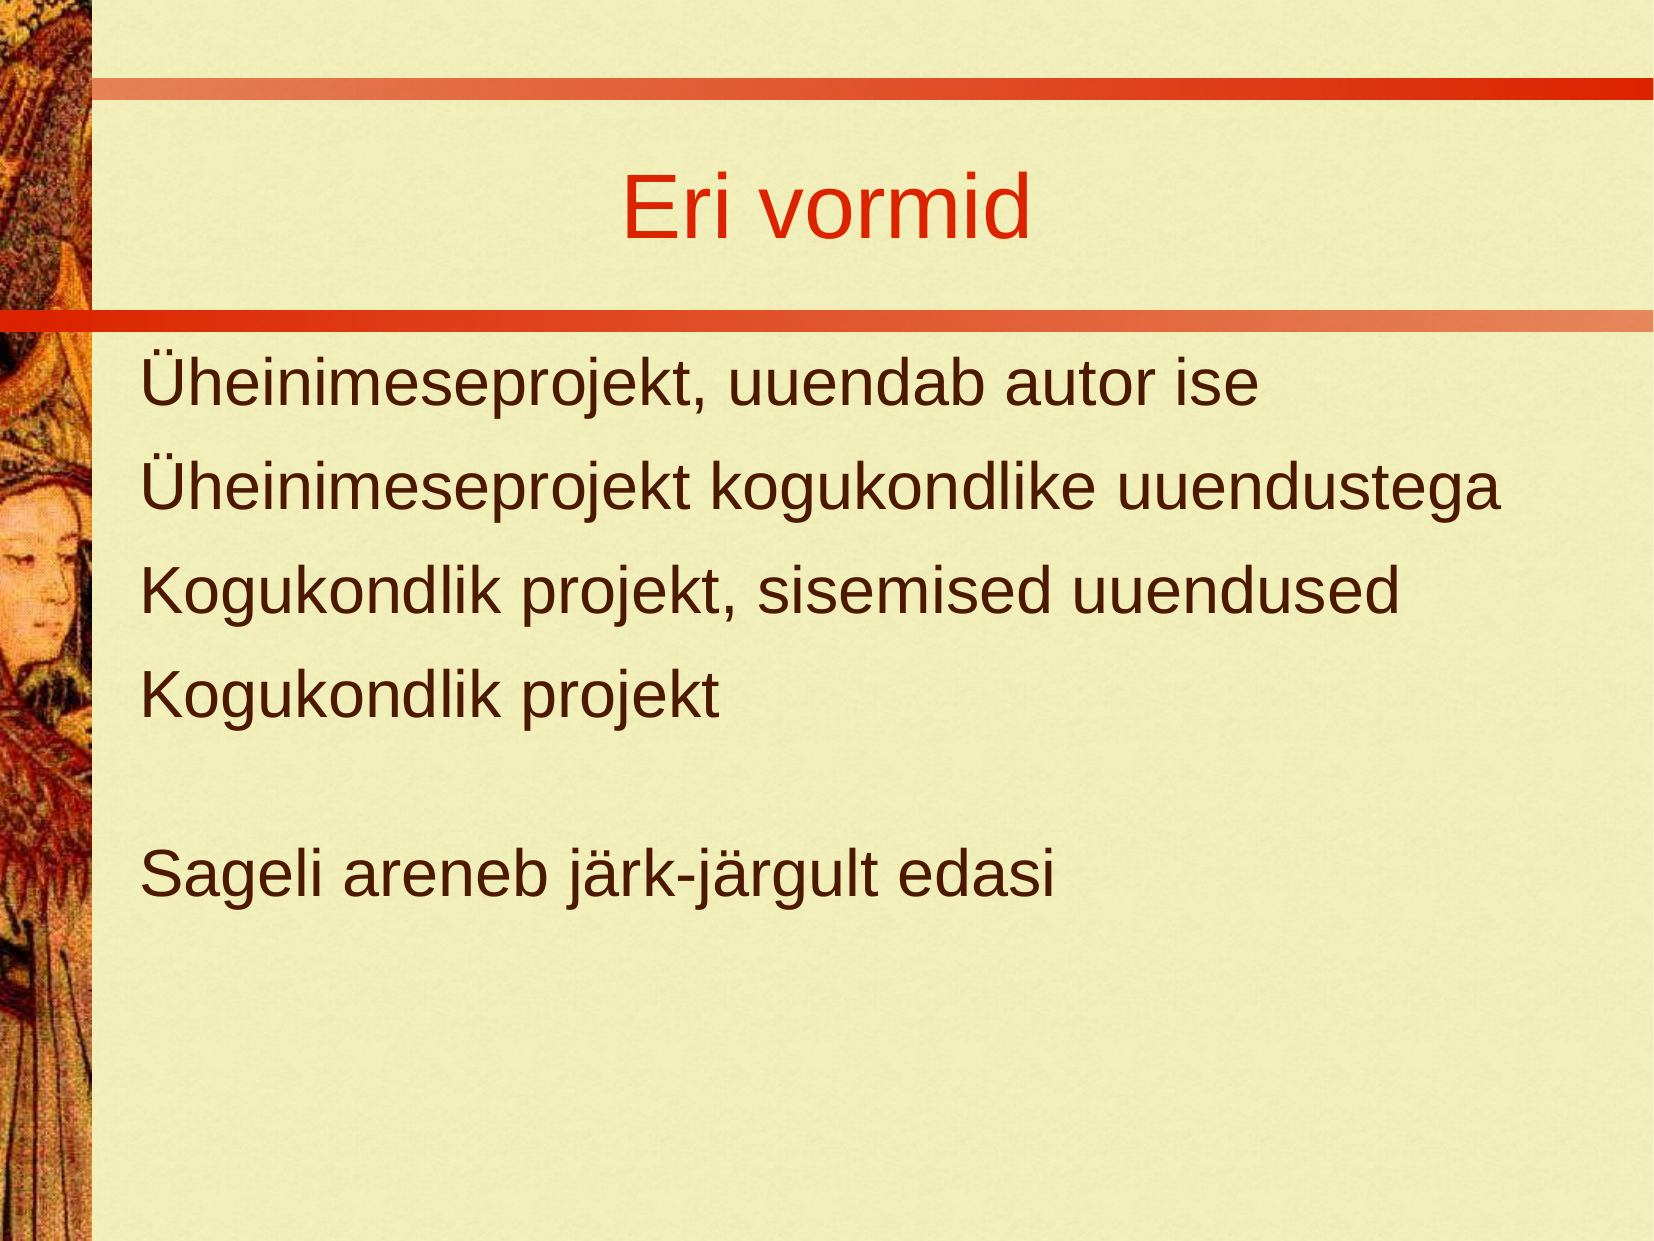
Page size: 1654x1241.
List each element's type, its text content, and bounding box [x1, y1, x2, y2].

title Eri vormid [121, 102, 1534, 311]
picture [0, 0, 1654, 310]
picture [0, 332, 1654, 1241]
list Üheinimeseprojekt, uuendab autor ise Üheinimeseprojekt kogukondlike uuendustega Kogukondlik projekt, sisemised uuendused Kogukondlik projekt Sageli areneb järk-järgult edasi [121, 344, 1534, 1127]
